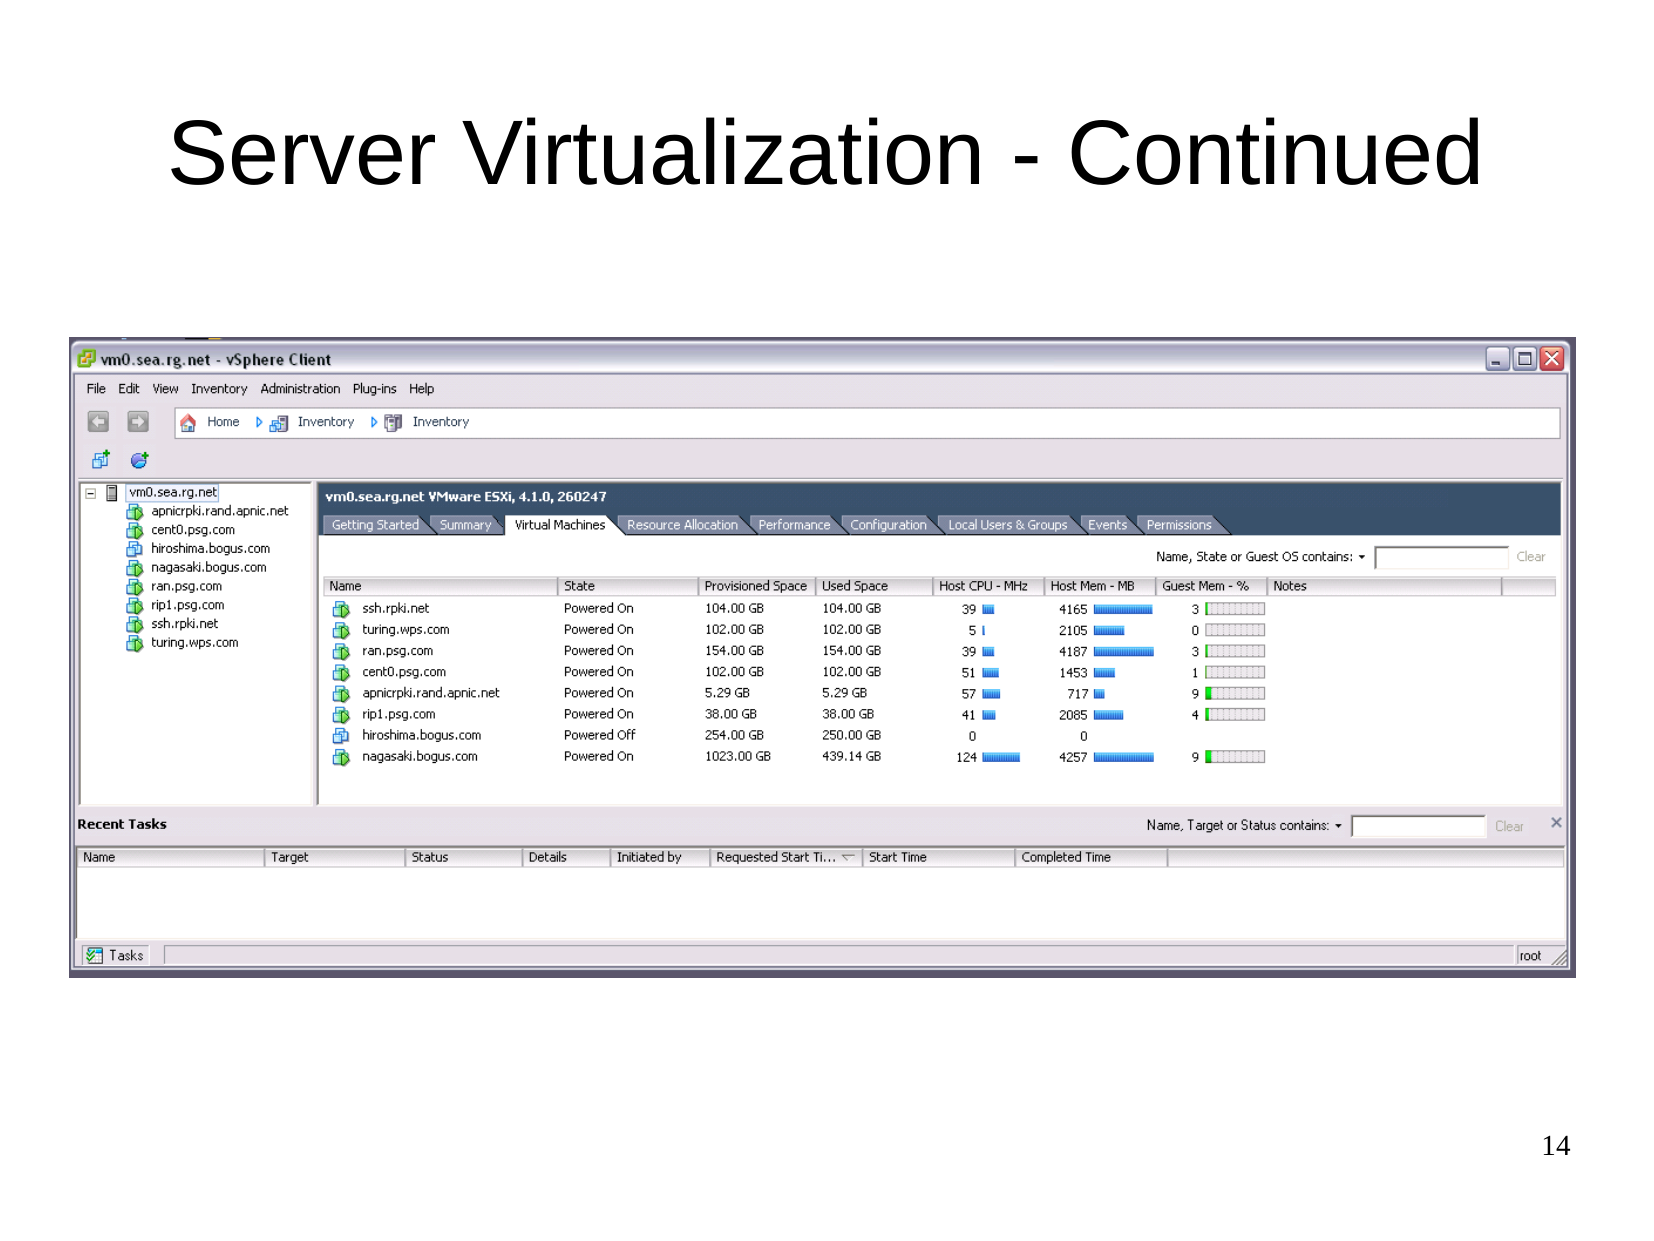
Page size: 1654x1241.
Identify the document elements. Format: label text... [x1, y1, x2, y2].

picture [69, 337, 1576, 978]
title Server Virtualization - Continued [82, 49, 1571, 257]
